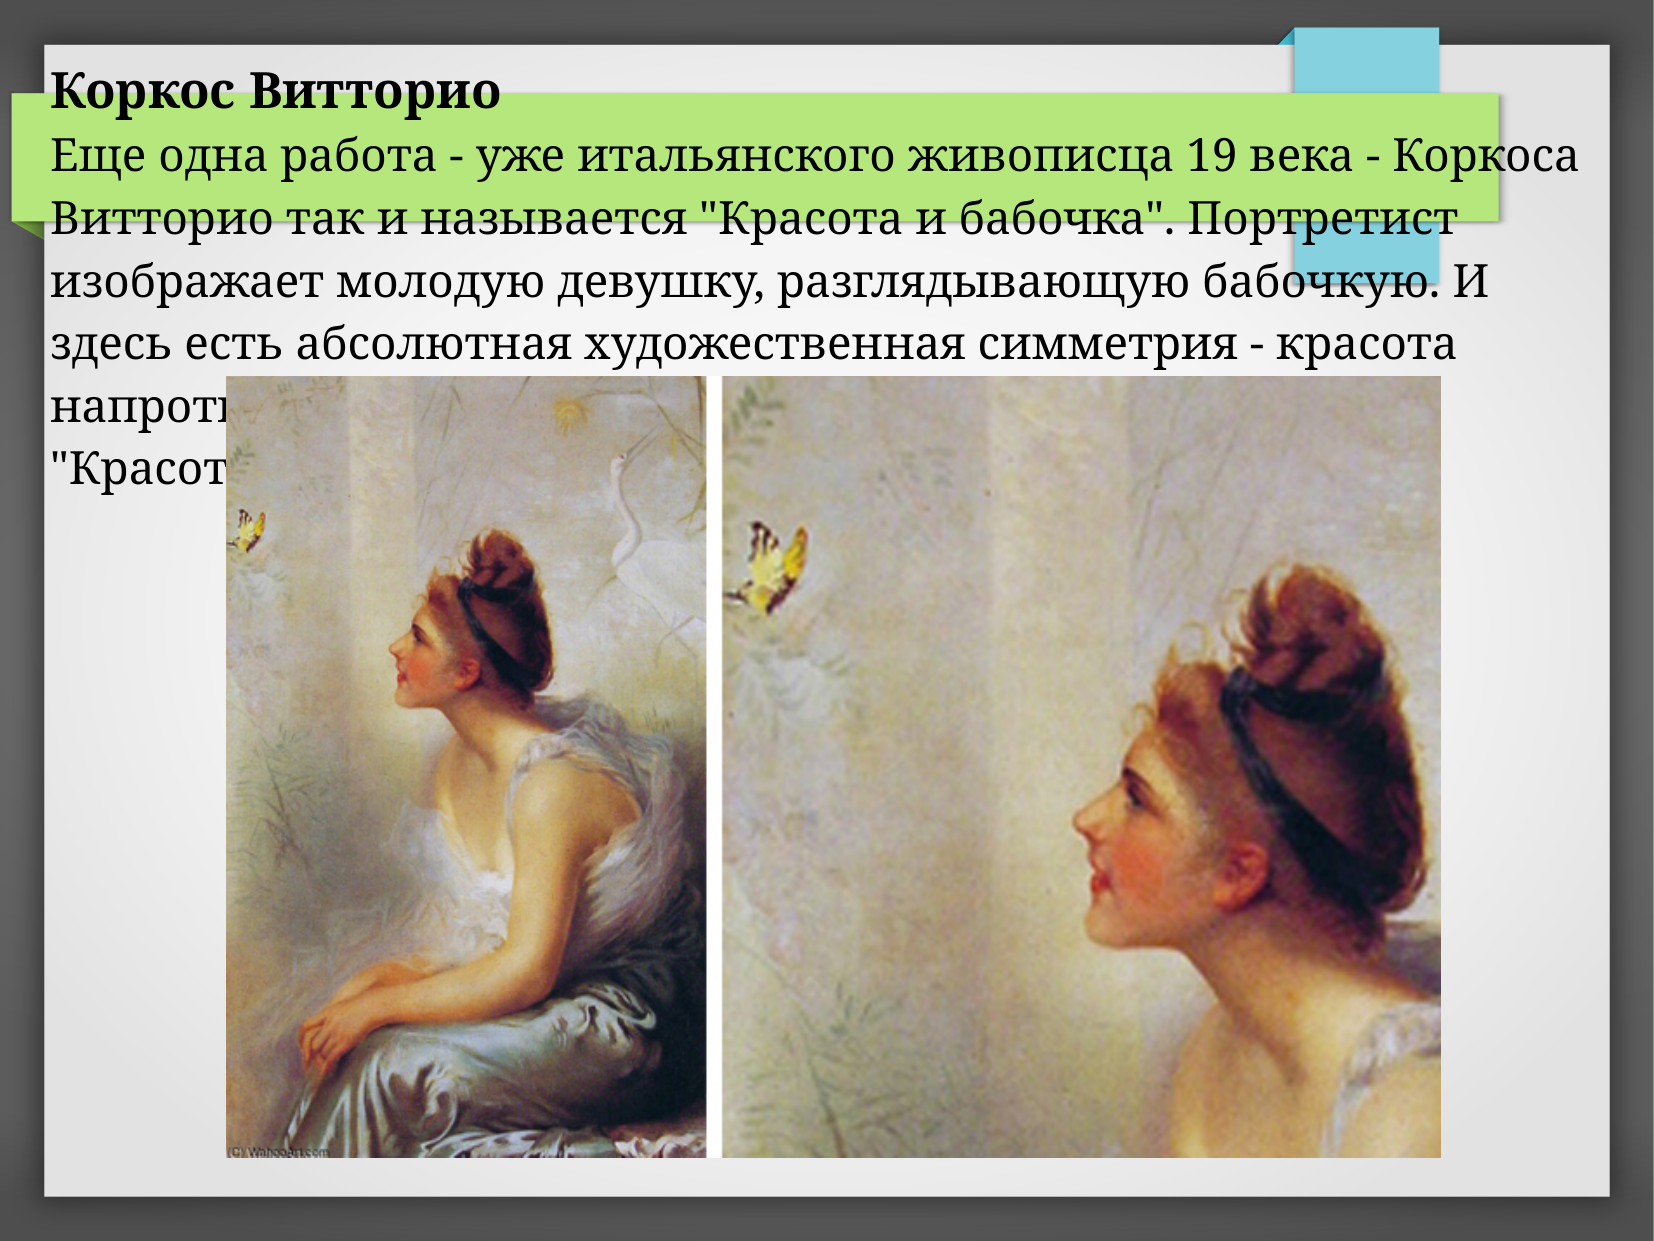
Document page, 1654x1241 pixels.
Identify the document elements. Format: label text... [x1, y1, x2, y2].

text_box Коркос Витторио Еще одна работа - уже итальянского живописца 19 века - Коркоса Витторио так и называется "Красота и бабочка". Портретист изображает молодую девушку, разглядывающую бабочкую. И здесь есть абсолютная художественная симметрия - красота напротив красоты. "Красота и бабочка" [35, 47, 1630, 421]
picture [0, 0, 1654, 1241]
